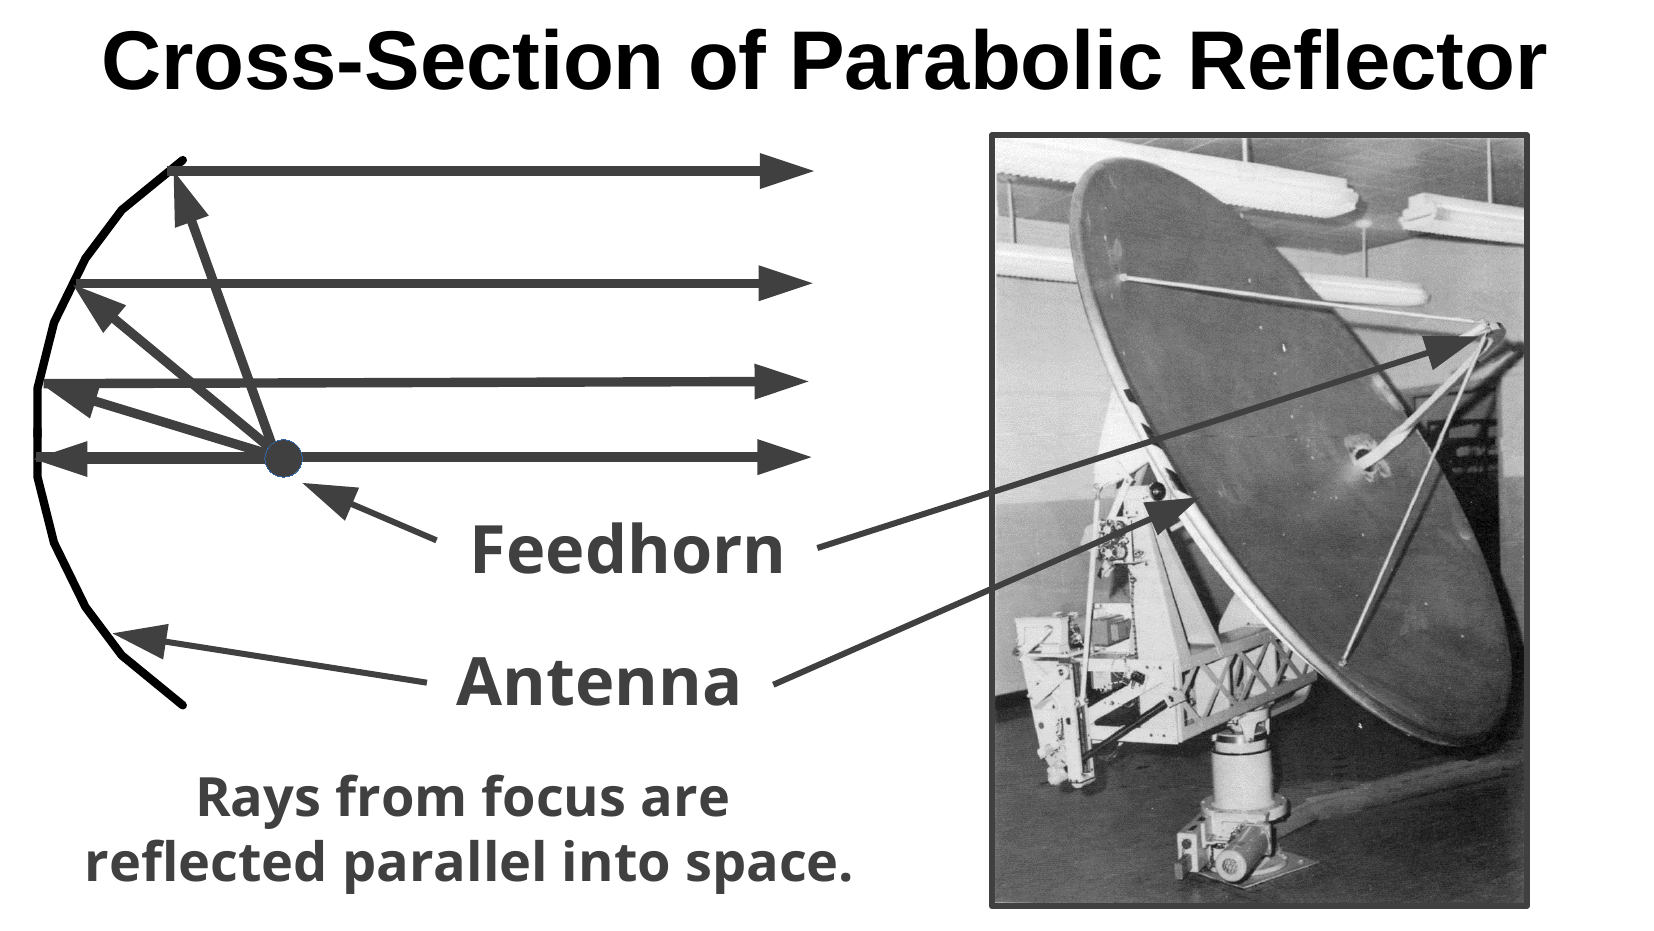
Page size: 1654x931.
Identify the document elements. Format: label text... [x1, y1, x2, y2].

text_box [264, 439, 303, 478]
text_box Rays from focus are reflected parallel into space. [69, 754, 871, 900]
picture [994, 138, 1524, 904]
text_box Feedhorn [454, 499, 802, 595]
text_box Antenna [441, 630, 759, 726]
title Cross-Section of Parabolic Reflector [0, 5, 1654, 107]
